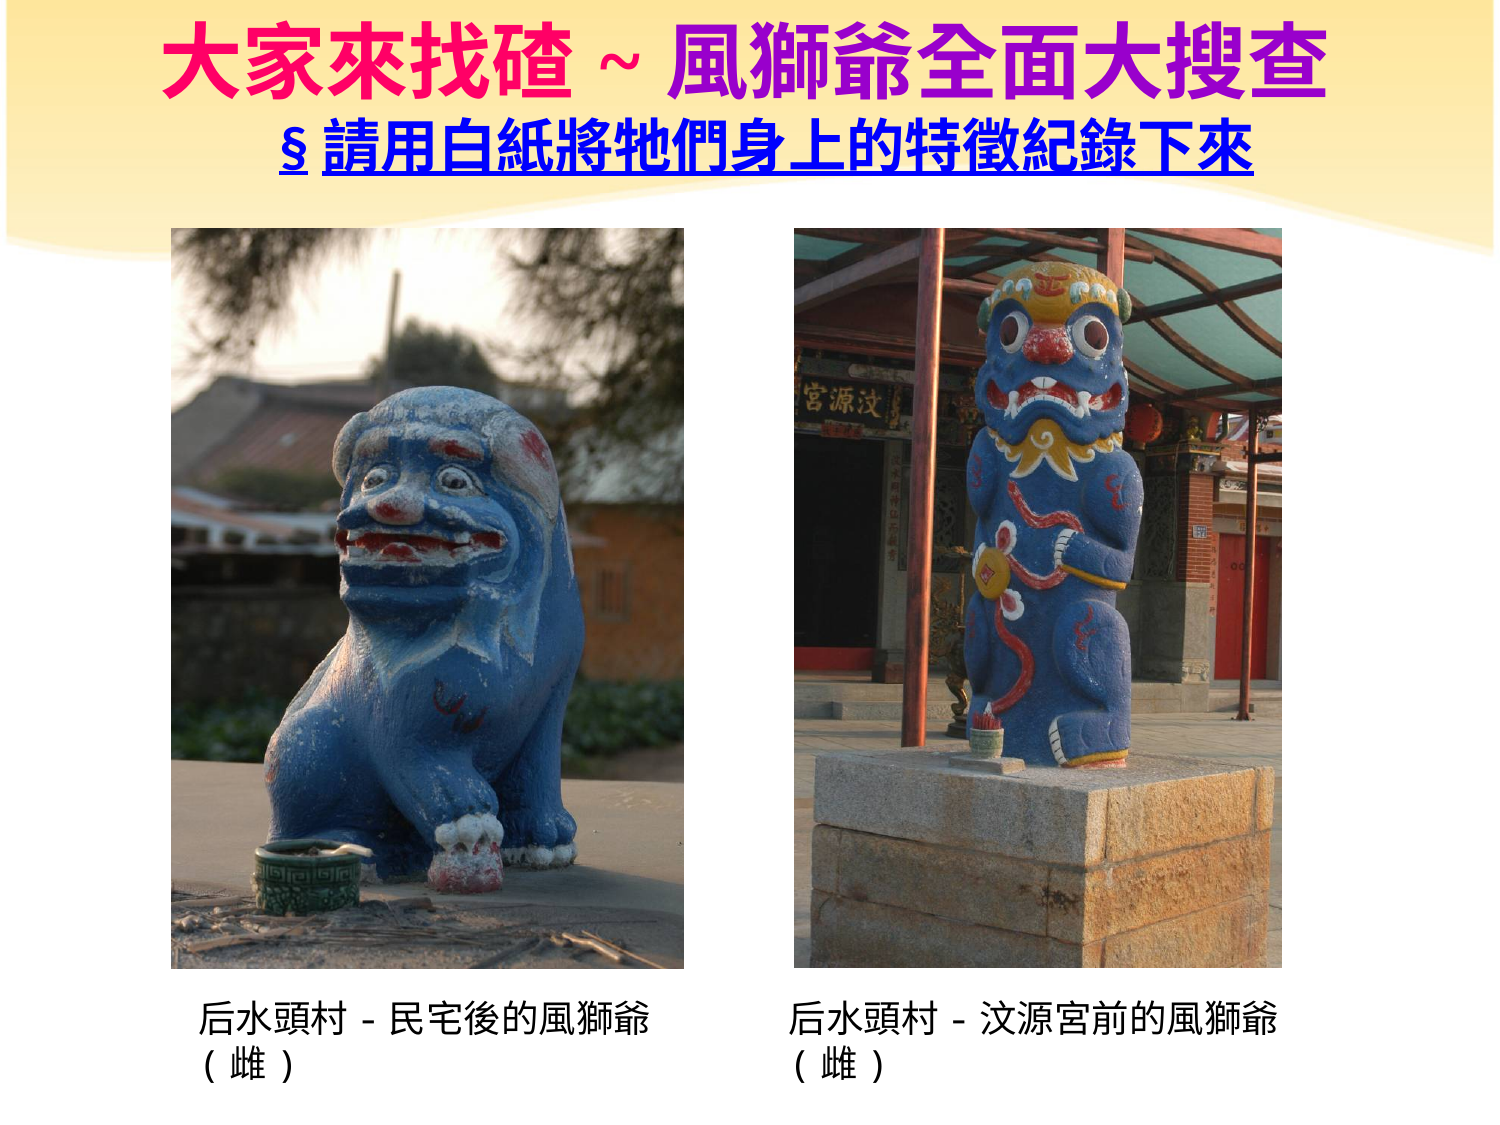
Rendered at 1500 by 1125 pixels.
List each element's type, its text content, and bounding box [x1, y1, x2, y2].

picture [836, 1048, 843, 1059]
picture [245, 1048, 252, 1059]
text_box 后水頭村-汶源宮前的風獅爺(雌) [773, 987, 1341, 1048]
text_box 后水頭村-民宅後的風獅爺(雌) [183, 987, 727, 1048]
picture [0, 0, 1500, 1068]
title 大家來找碴~風獅爺全面大搜查 §請用白紙將牠們身上的特徵紀錄下來 [70, 0, 1421, 188]
picture [245, 1060, 250, 1068]
picture [836, 1060, 841, 1068]
